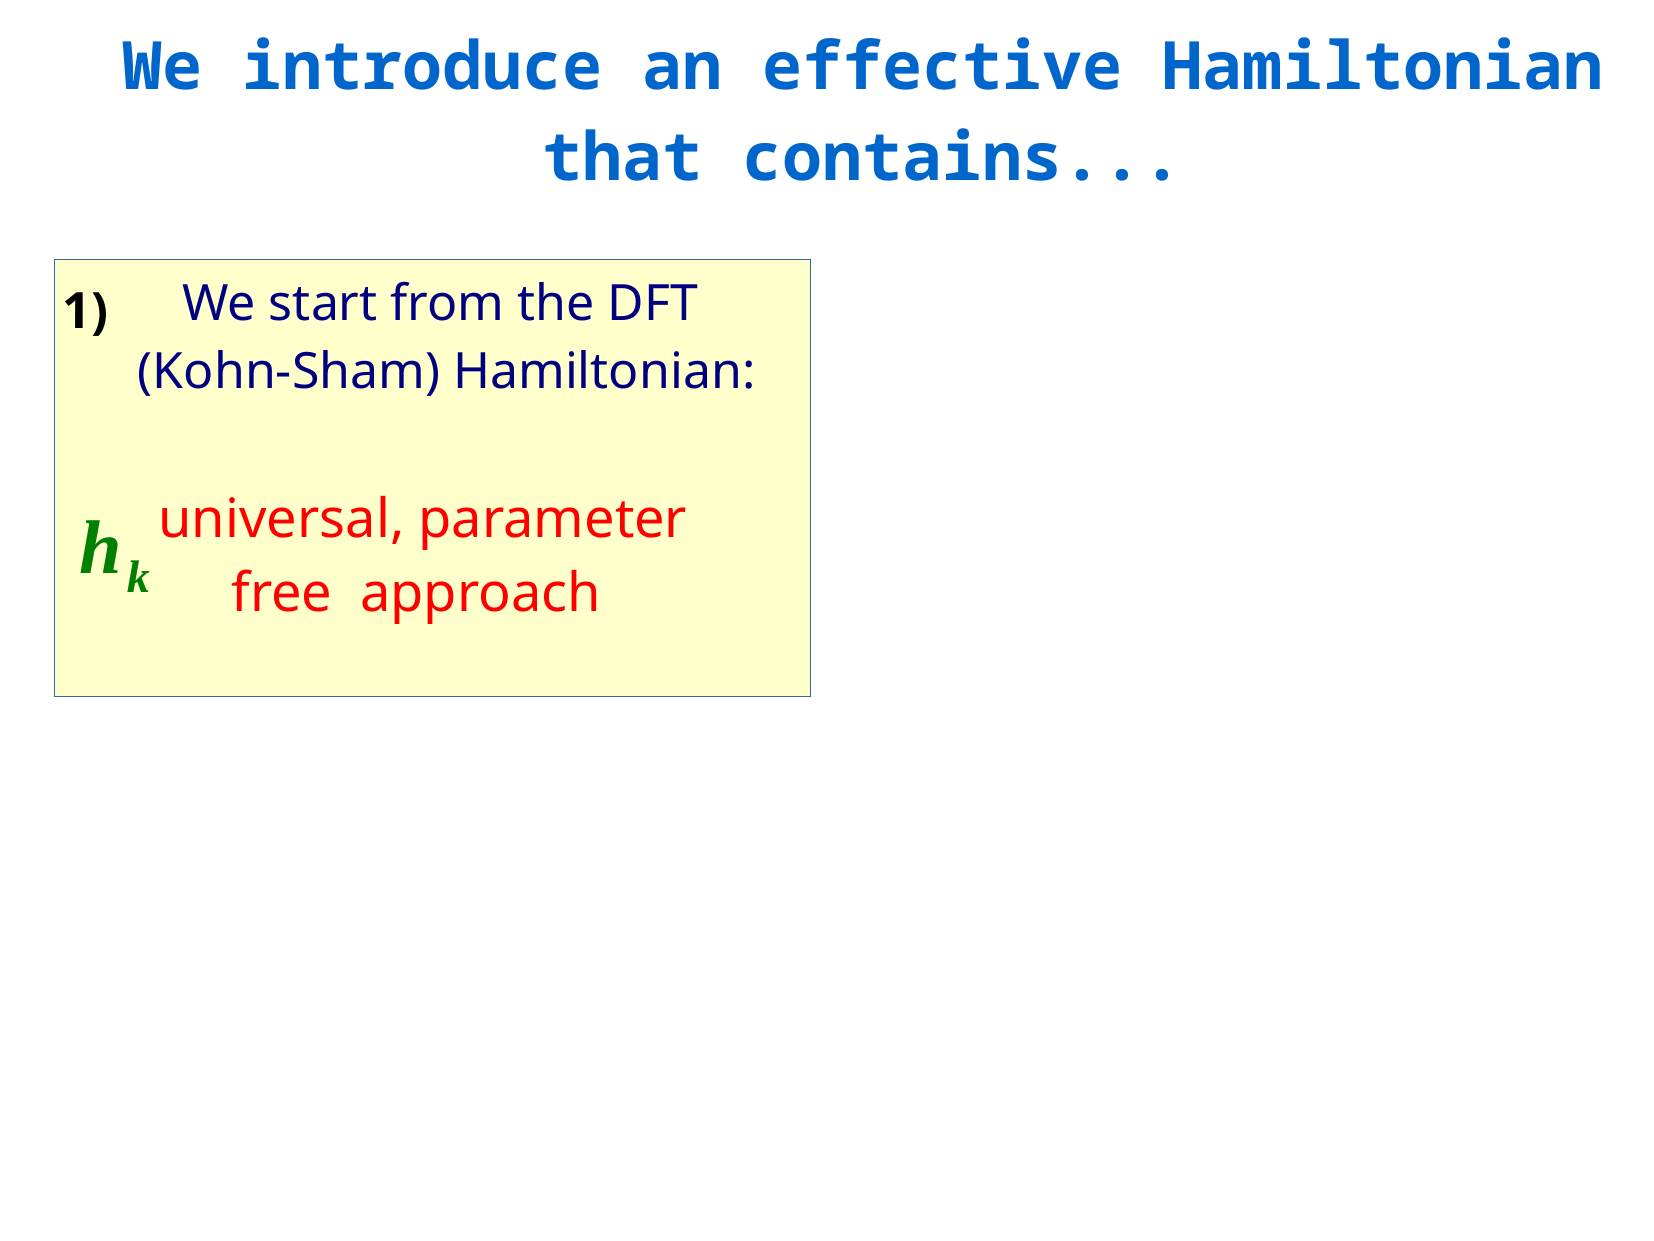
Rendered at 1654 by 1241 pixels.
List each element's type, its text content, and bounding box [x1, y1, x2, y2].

title We introduce an effective Hamiltonian that contains... [72, 0, 1618, 230]
text_box 1) [48, 267, 136, 343]
chart [60, 506, 113, 603]
text_box [54, 259, 811, 697]
text_box We start from the DFT (Kohn-Sham) Hamiltonian: [123, 259, 704, 409]
text_box [54, 259, 123, 267]
text_box universal, parameter free approach [113, 472, 720, 633]
